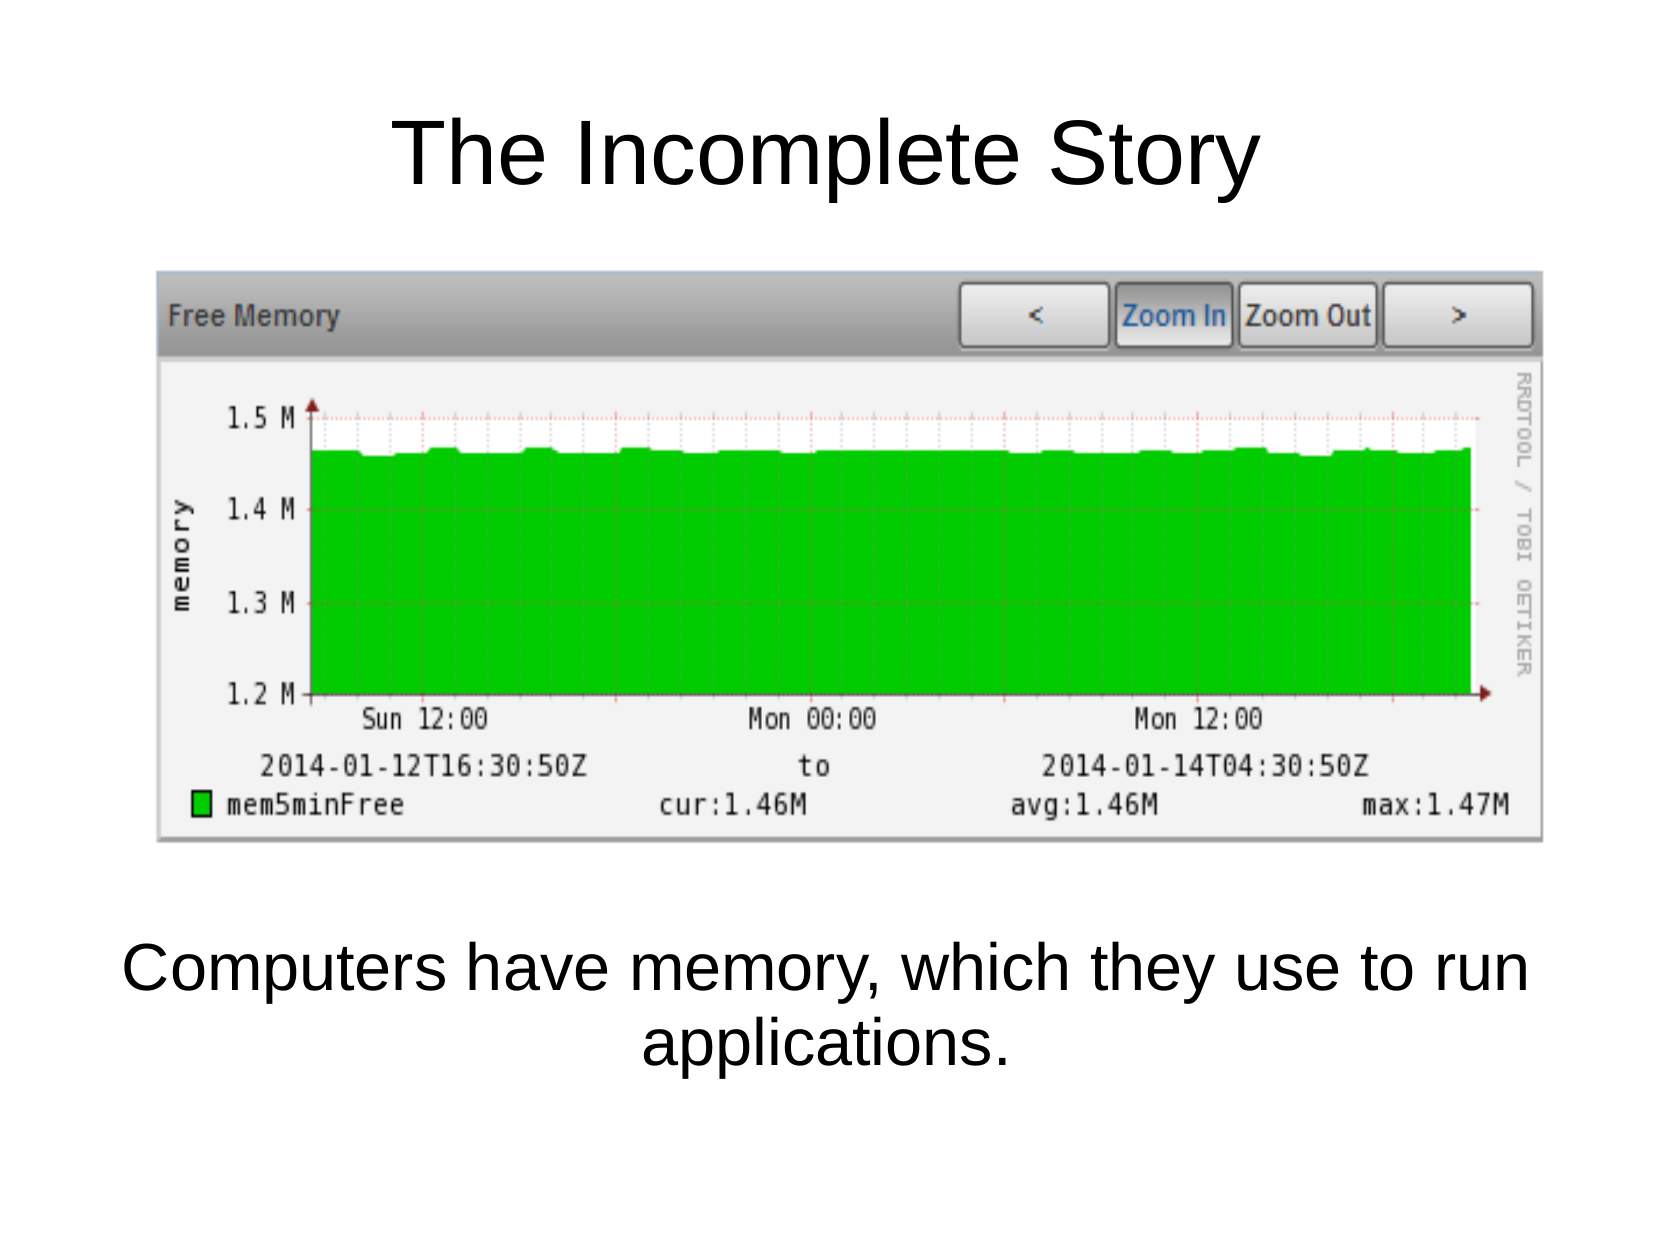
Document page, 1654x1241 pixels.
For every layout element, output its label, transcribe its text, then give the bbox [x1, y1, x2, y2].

title The Incomplete Story [82, 49, 1571, 257]
list Computers have memory, which they use to run applications. [82, 930, 1571, 1109]
picture [150, 269, 1546, 846]
